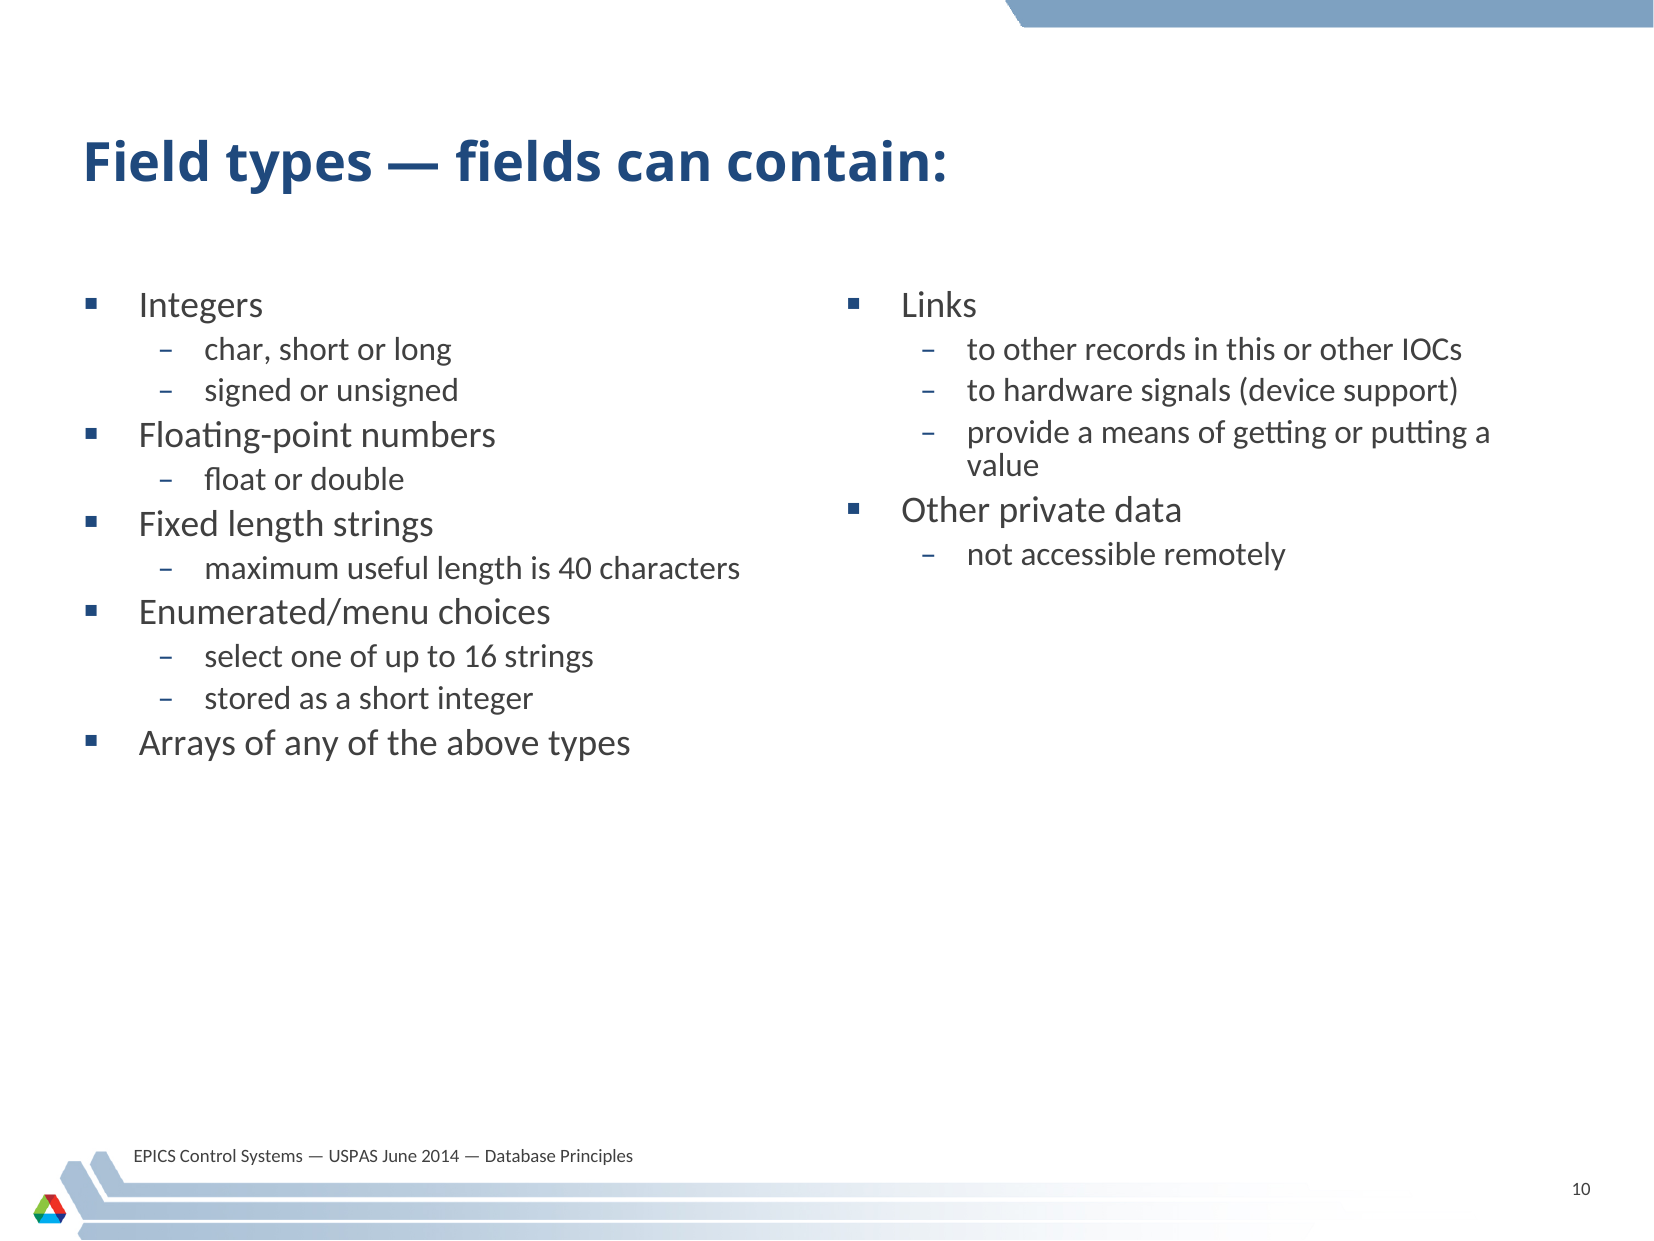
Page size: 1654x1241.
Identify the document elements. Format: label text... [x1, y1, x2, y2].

title Field types — fields can contain: [82, 128, 1571, 192]
list Links to other records in this or other IOCs to hardware signals (device support) provide a means of getting or putting a value Other private data not accessible remotely [845, 289, 1572, 628]
picture [0, 0, 1654, 29]
list Integers char, short or long signed or unsigned Floating-point numbers float or double Fixed length strings maximum useful length is 40 characters Enumerated/menu choices select one of up to 16 strings stored as a short integer Arrays of any of the above types [82, 289, 809, 850]
picture [0, 1143, 1654, 1240]
